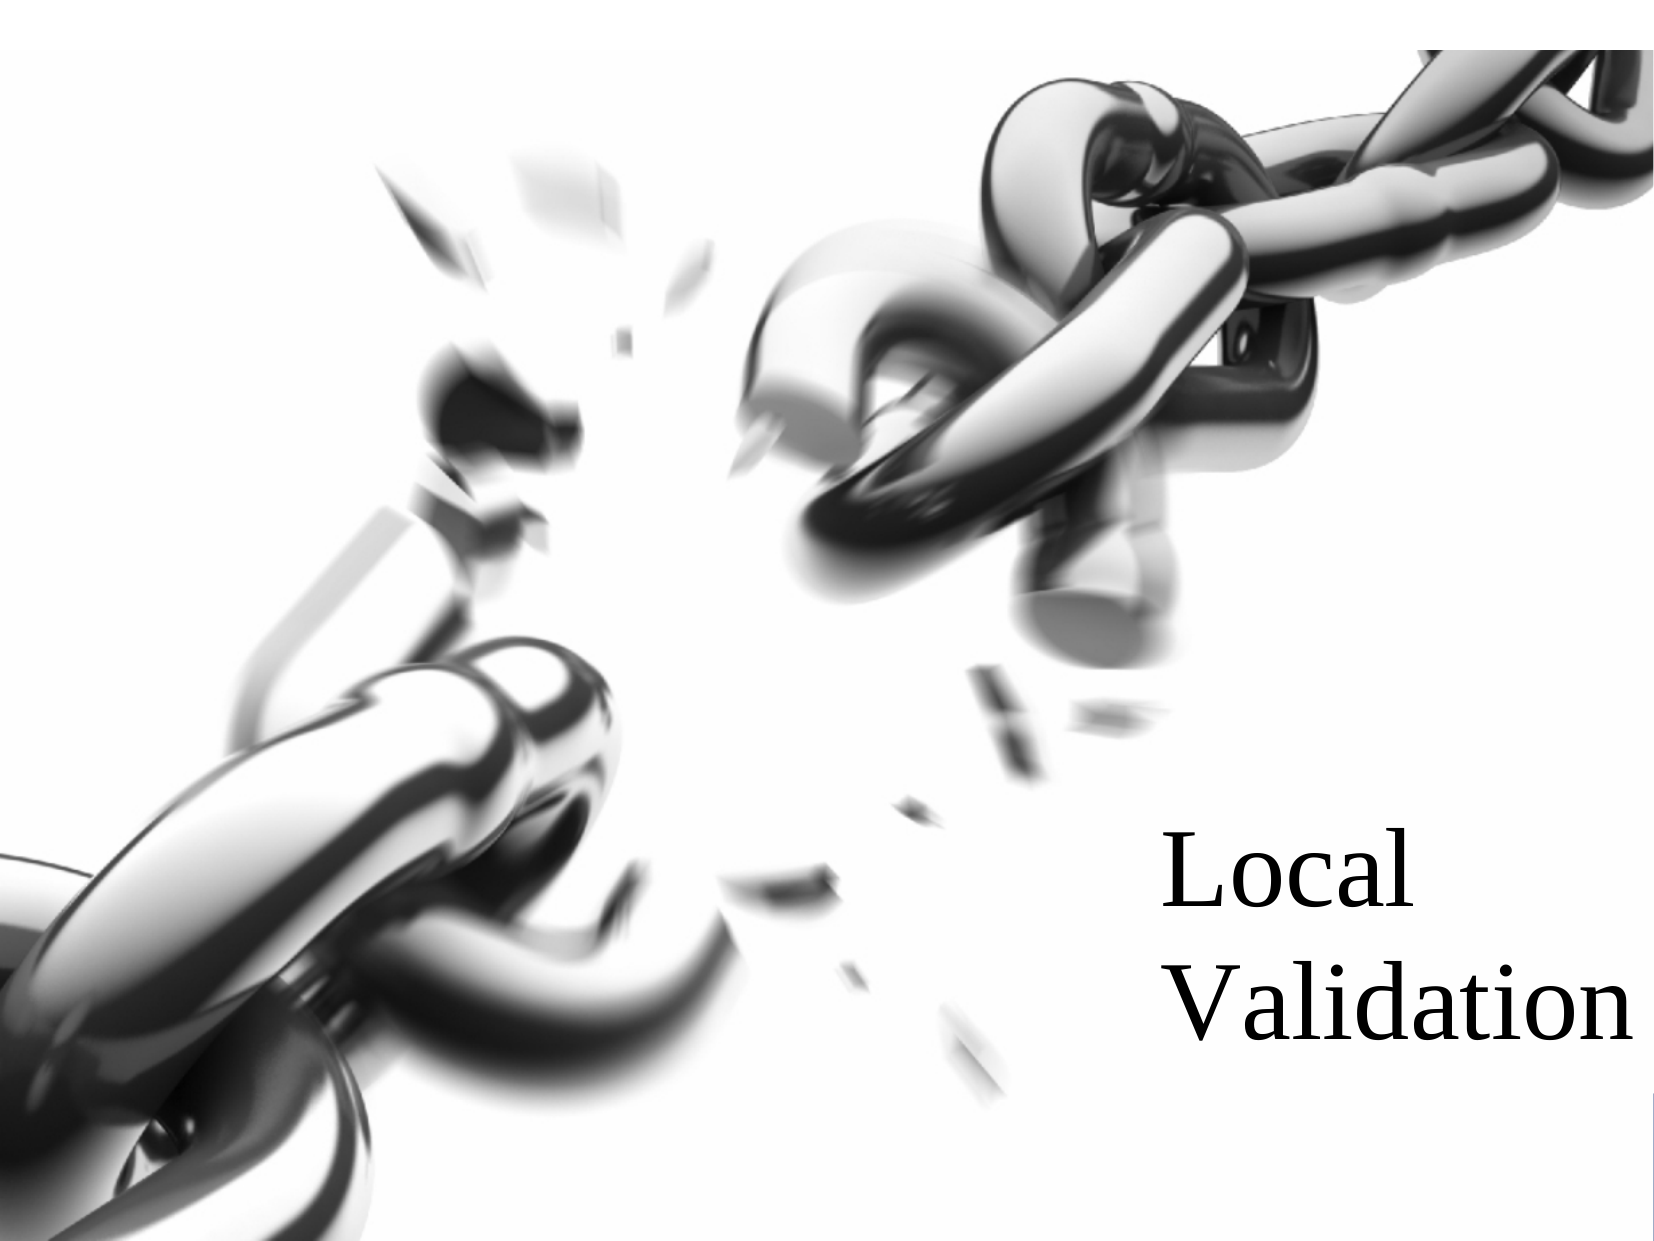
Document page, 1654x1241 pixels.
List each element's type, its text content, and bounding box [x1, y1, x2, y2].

text_box Local Validation [1160, 797, 1623, 1189]
picture [0, 50, 1654, 1241]
